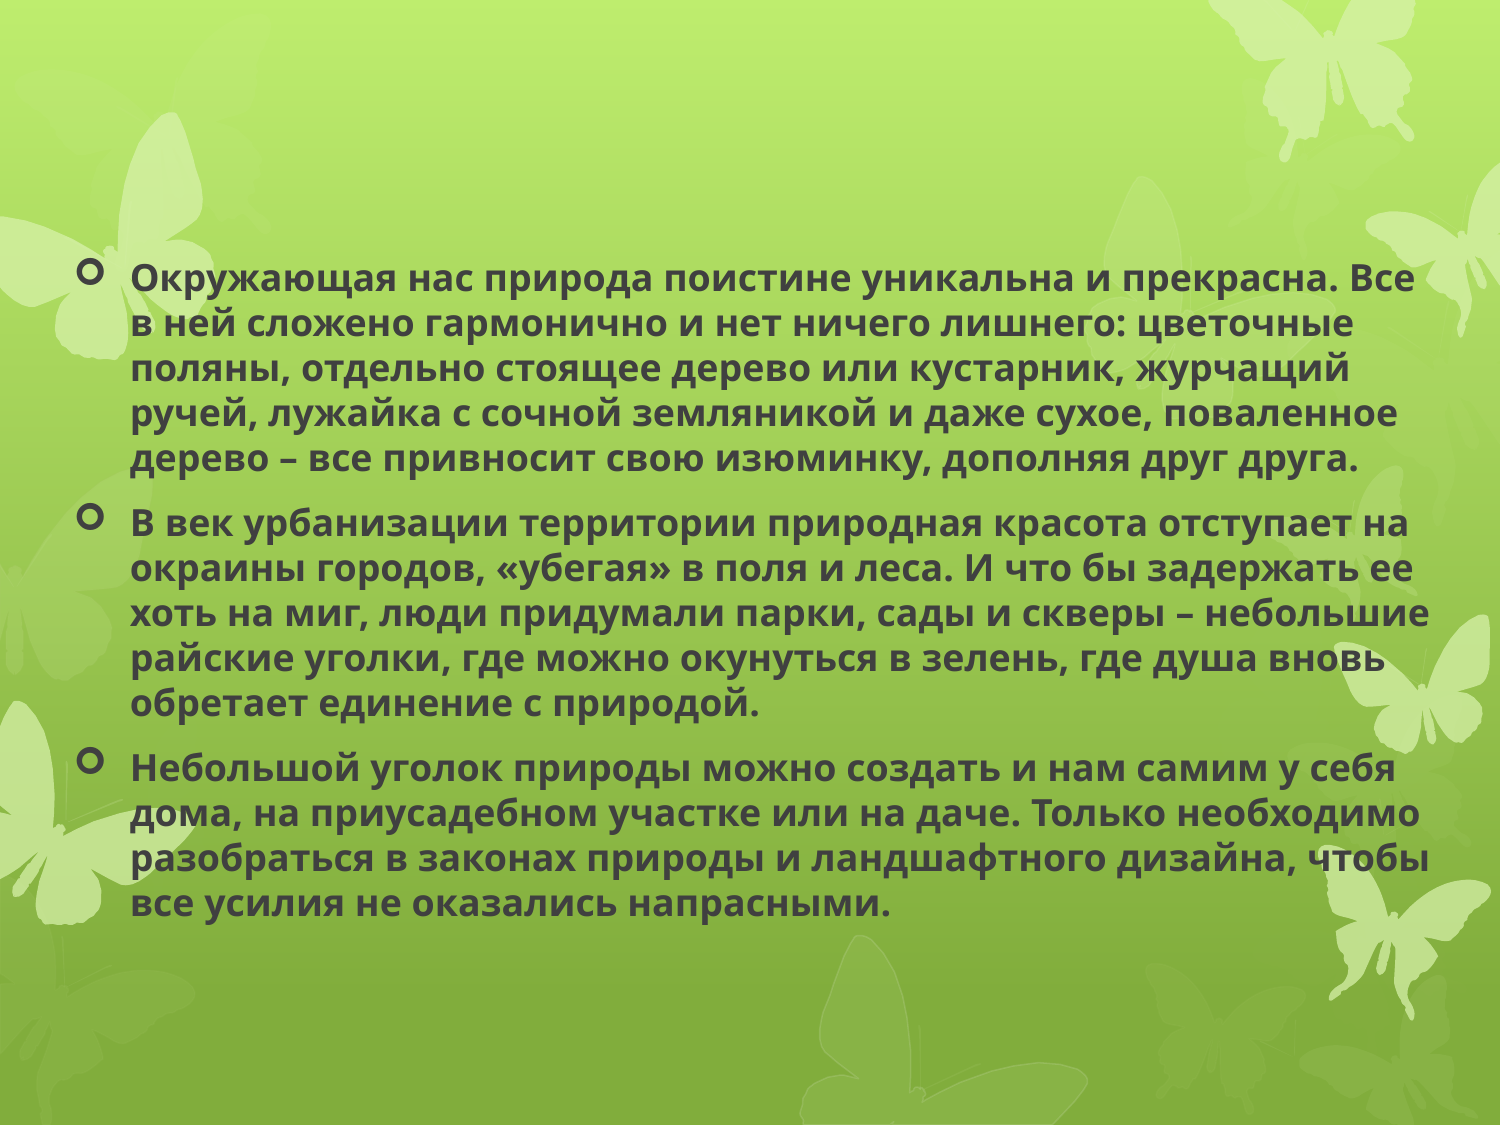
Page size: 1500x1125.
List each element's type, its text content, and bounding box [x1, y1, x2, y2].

list Окружающая нас природа поистине уникальна и прекрасна. Все в ней сложено гармонично и нет ничего лишнего: цветочные поляны, отдельно стоящее дерево или кустарник, журчащий ручей, лужайка с сочной земляникой и даже сухое, поваленное дерево – все привносит свою изюминку, дополняя друг друга. В век урбанизации территории природная красота отступает на окраины городов, «убегая» в поля и леса. И что бы задержать ее хоть на миг, люди придумали парки, сады и скверы – небольшие райские уголки, где можно окунуться в зелень, где душа вновь обретает единение с природой. Небольшой уголок природы можно создать и нам самим у себя дома, на приусадебном участке или на даче. Только необходимо разобраться в законах природы и ландшафтного дизайна, чтобы все усилия не оказались напрасными. [58, 175, 1465, 1067]
